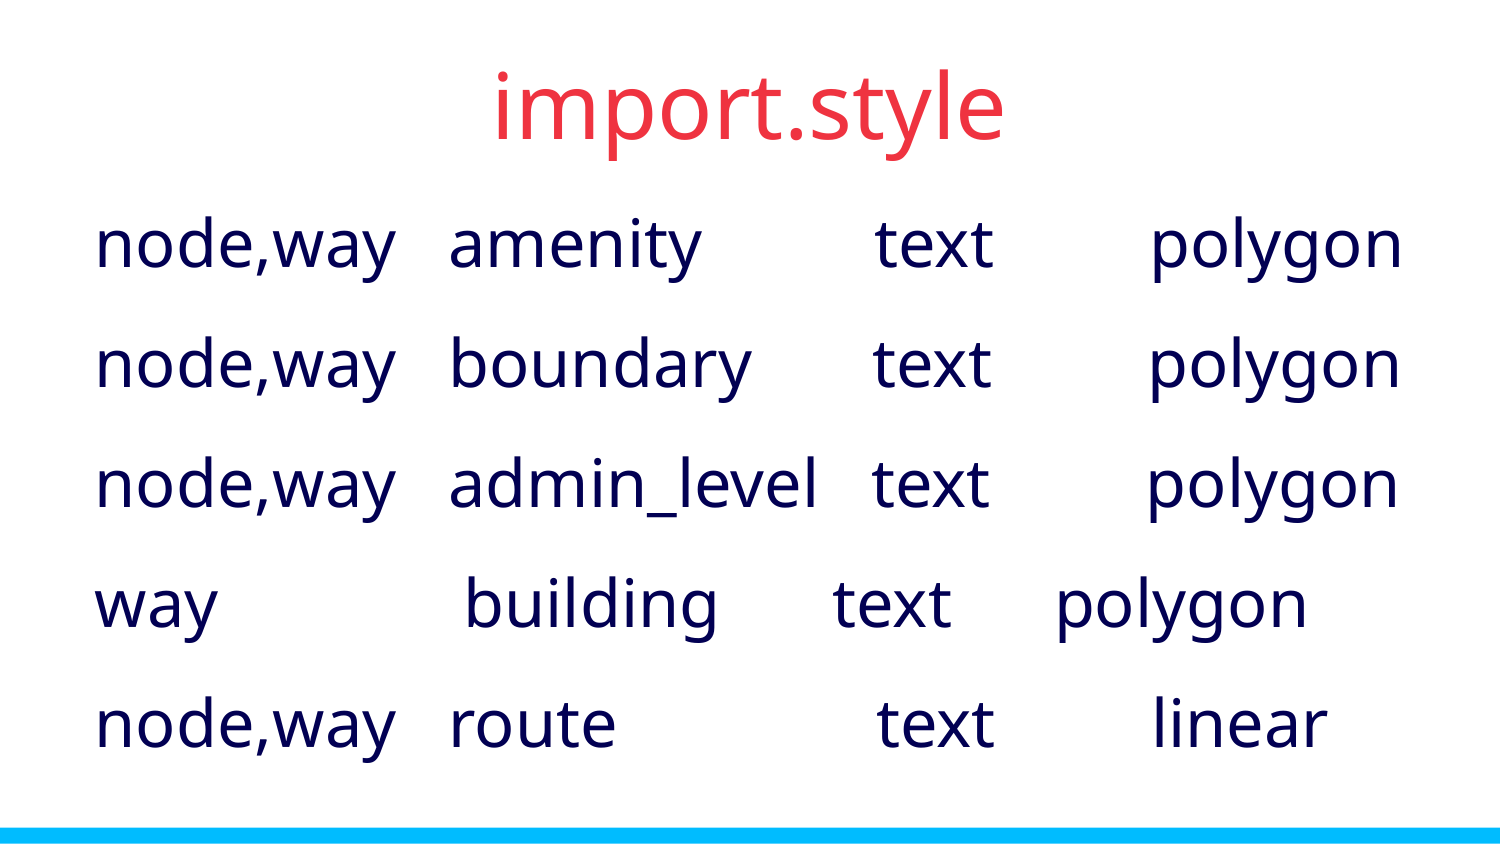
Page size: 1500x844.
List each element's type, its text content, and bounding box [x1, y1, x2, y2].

list node,way amenity text polygon node,way boundary text polygon node,way admin_level text polygon way building text polygon node,way route text linear [23, 195, 1477, 804]
title import.style [75, 33, 1425, 175]
